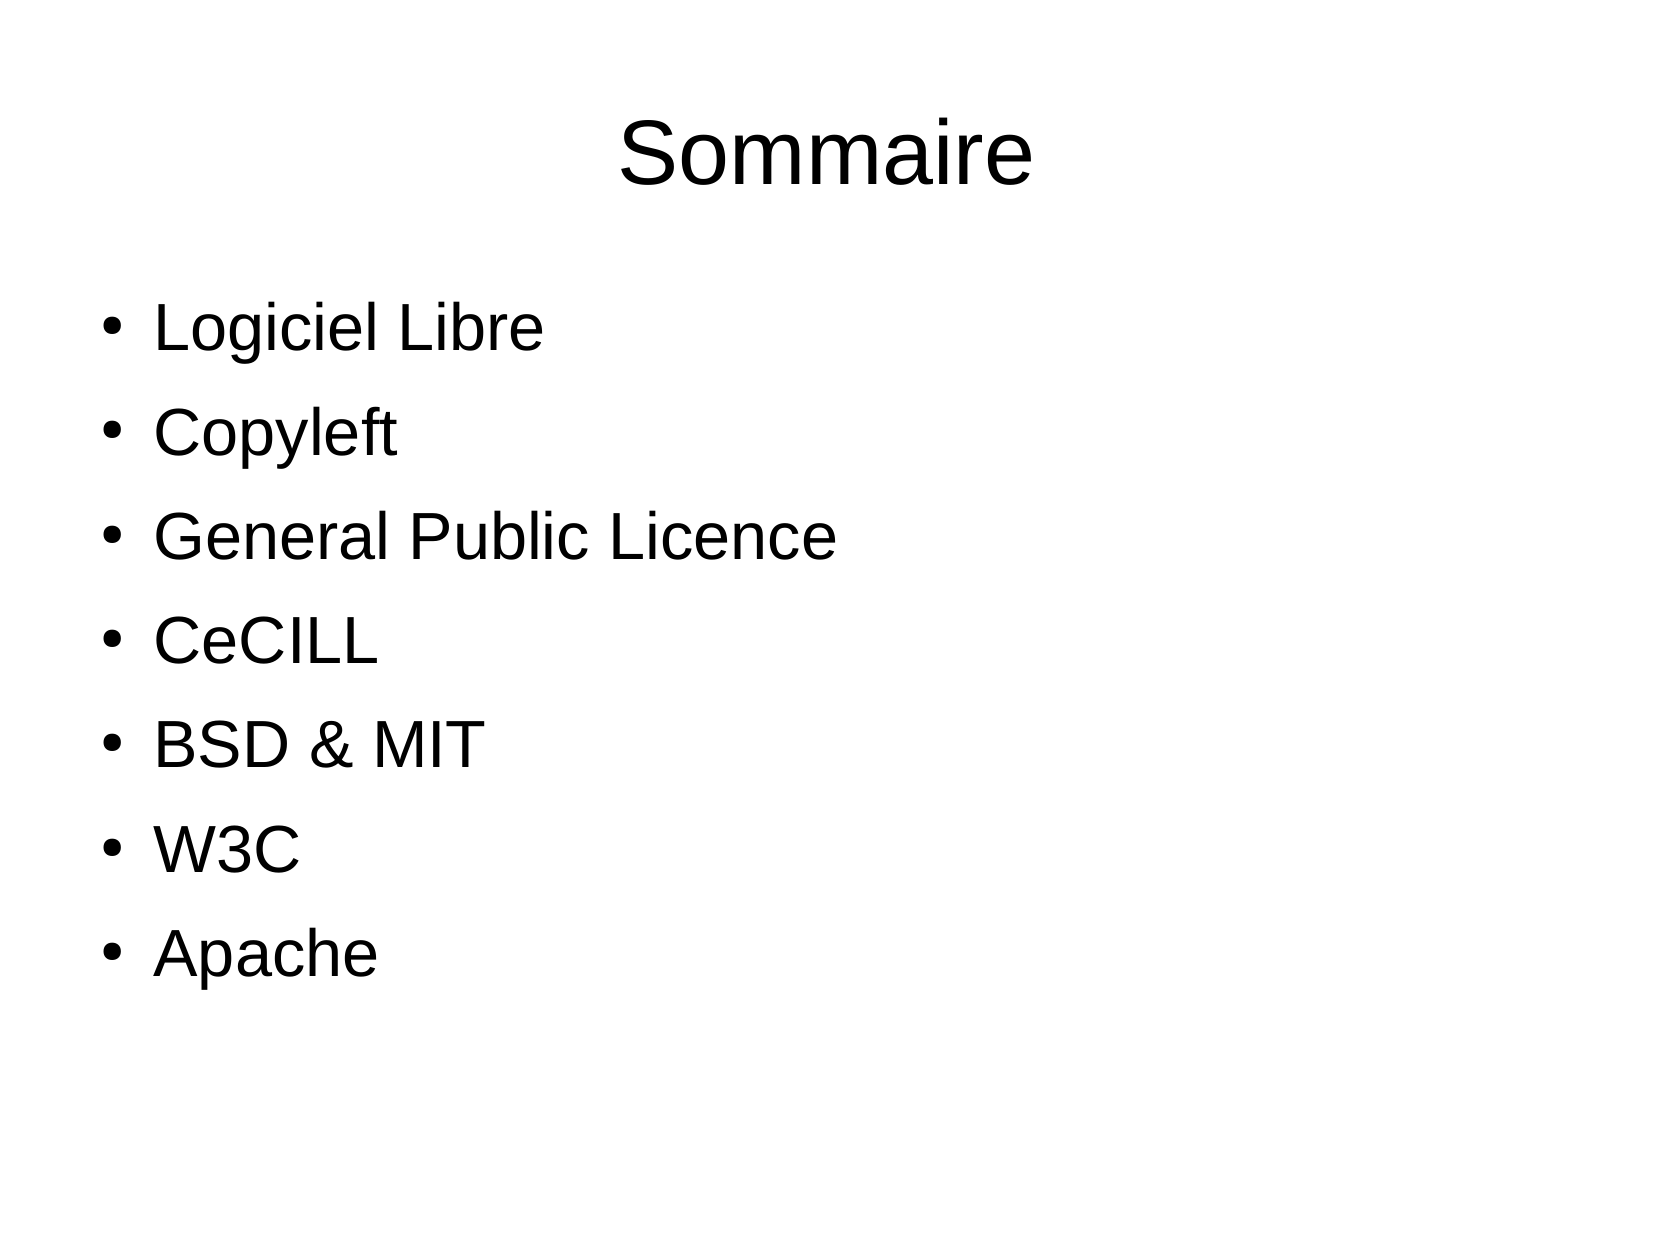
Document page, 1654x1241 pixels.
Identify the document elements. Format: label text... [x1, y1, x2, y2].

list Logiciel Libre Copyleft General Public Licence CeCILL BSD & MIT W3C Apache [82, 290, 1571, 1010]
title Sommaire [82, 49, 1571, 257]
